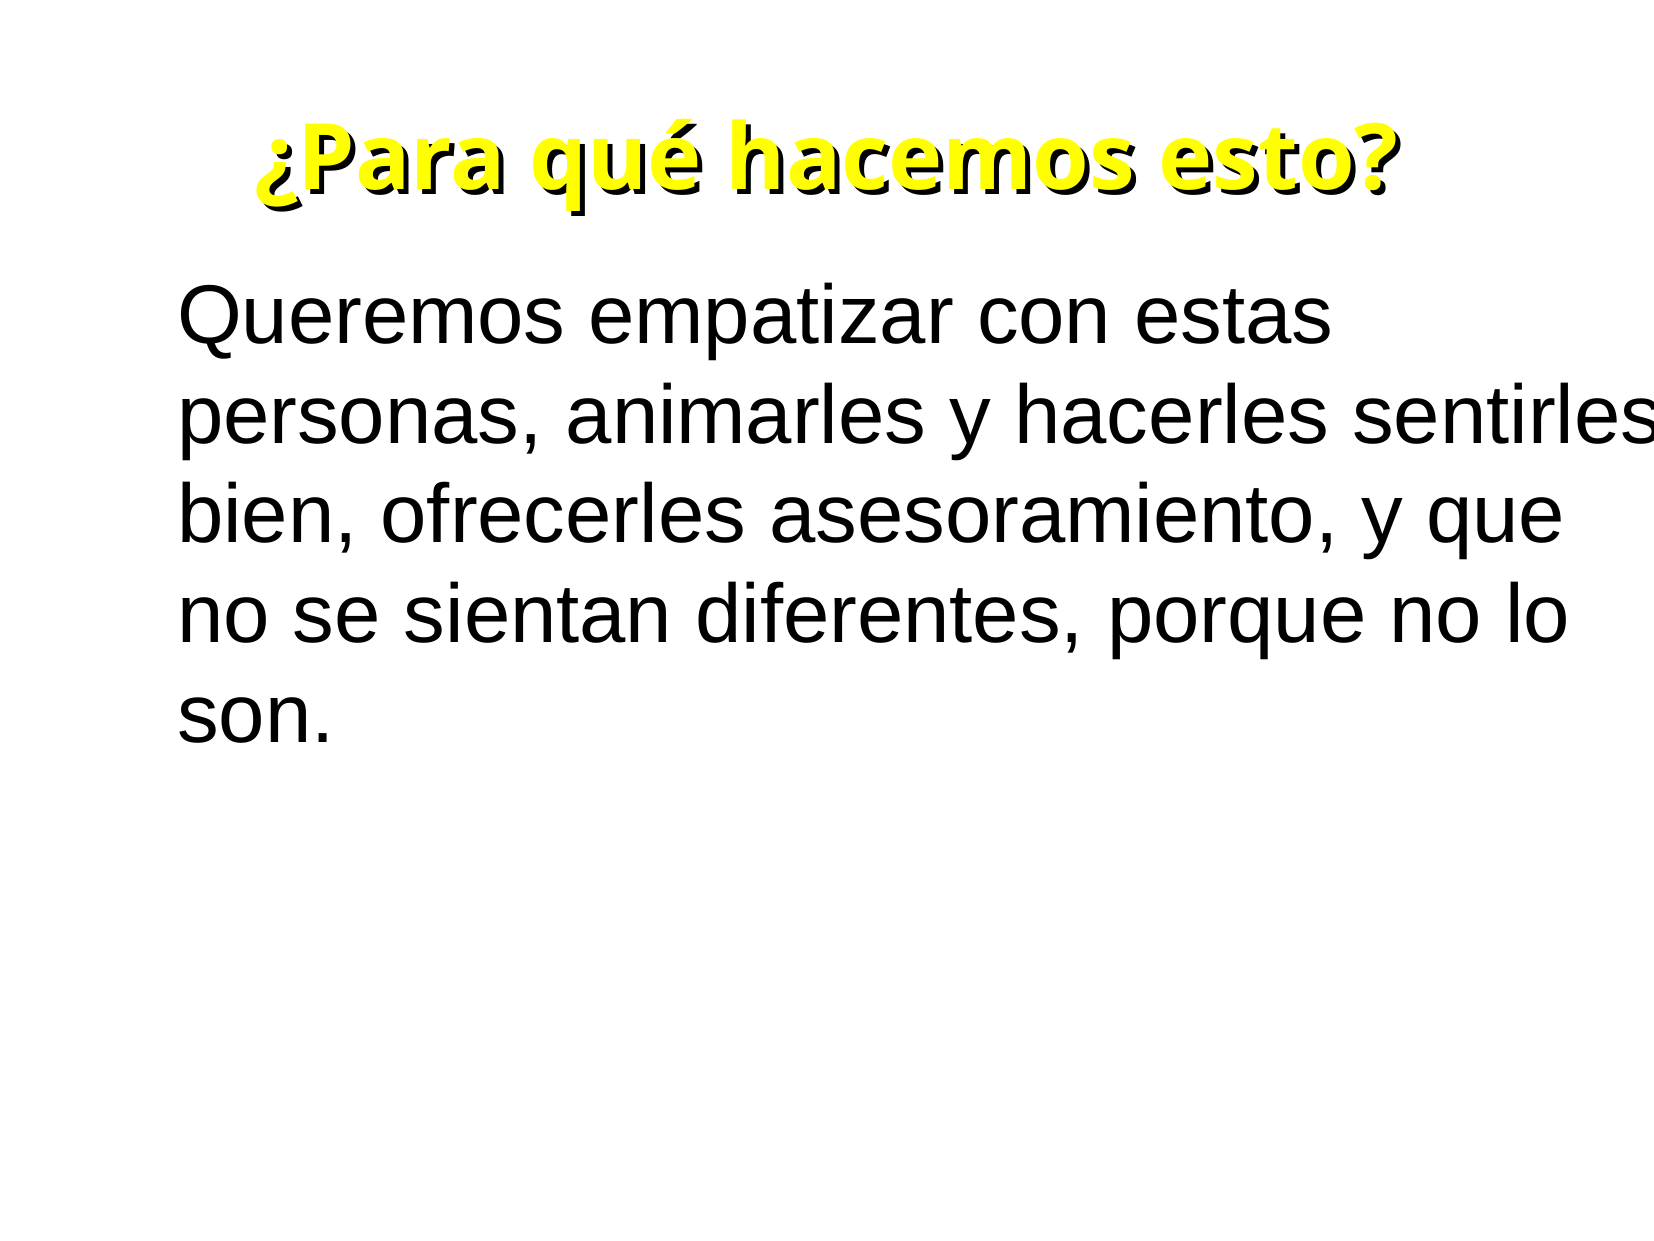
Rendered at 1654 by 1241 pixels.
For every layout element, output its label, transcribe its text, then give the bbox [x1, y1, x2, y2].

title ¿Para qué hacemos esto? [82, 49, 1571, 257]
list Queremos empatizar con estas personas, animarles y hacerles sentirles bien, ofrecerles asesoramiento, y que no se sientan diferentes, porque no lo son. [177, 259, 1654, 980]
